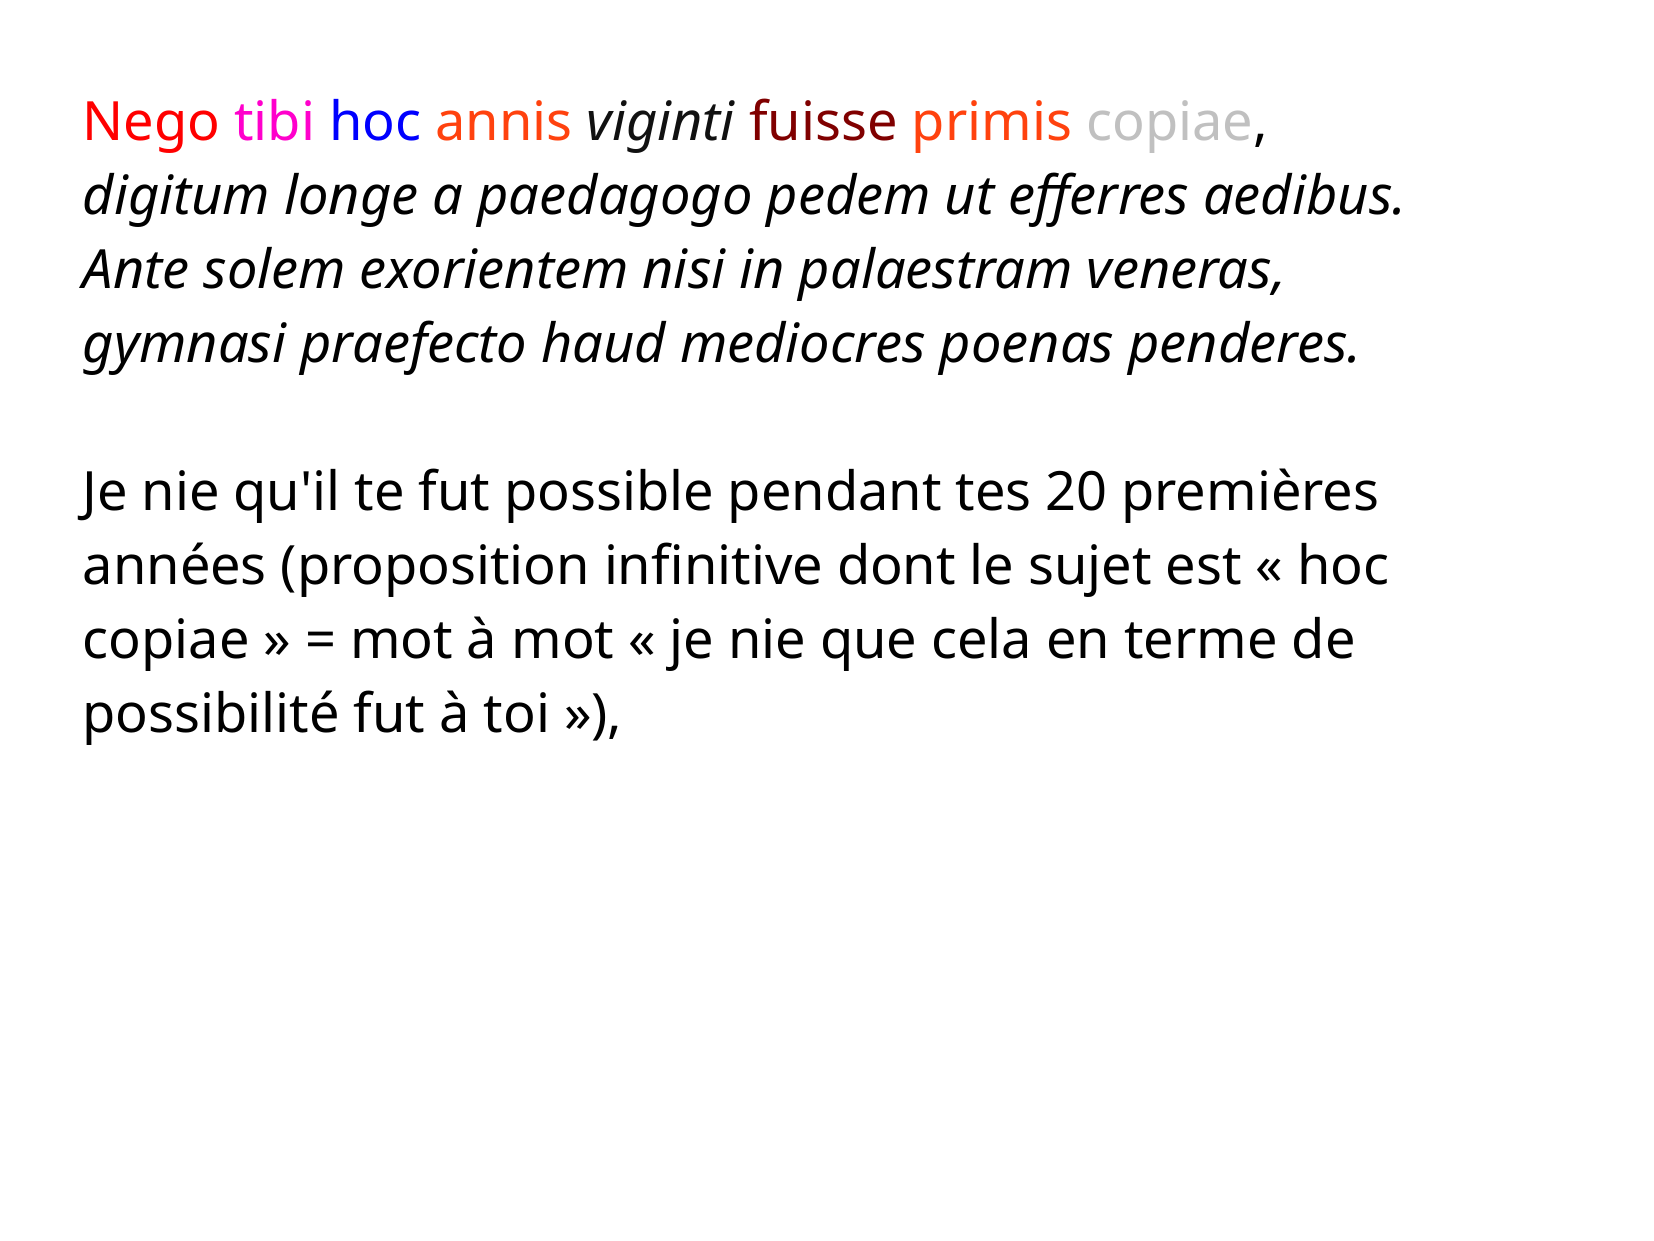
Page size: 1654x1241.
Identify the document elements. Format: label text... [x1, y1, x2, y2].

list Nego tibi hoc annis viginti fuisse primis copiae, digitum longe a paedagogo pedem ut efferres aedibus. Ante solem exorientem nisi in palaestram veneras, gymnasi praefecto haud mediocres poenas penderes. Je nie qu'il te fut possible pendant tes 20 premières années (proposition infinitive dont le sujet est « hoc copiae » = mot à mot « je nie que cela en terme de possibilité fut à toi »), [82, 82, 1571, 1109]
